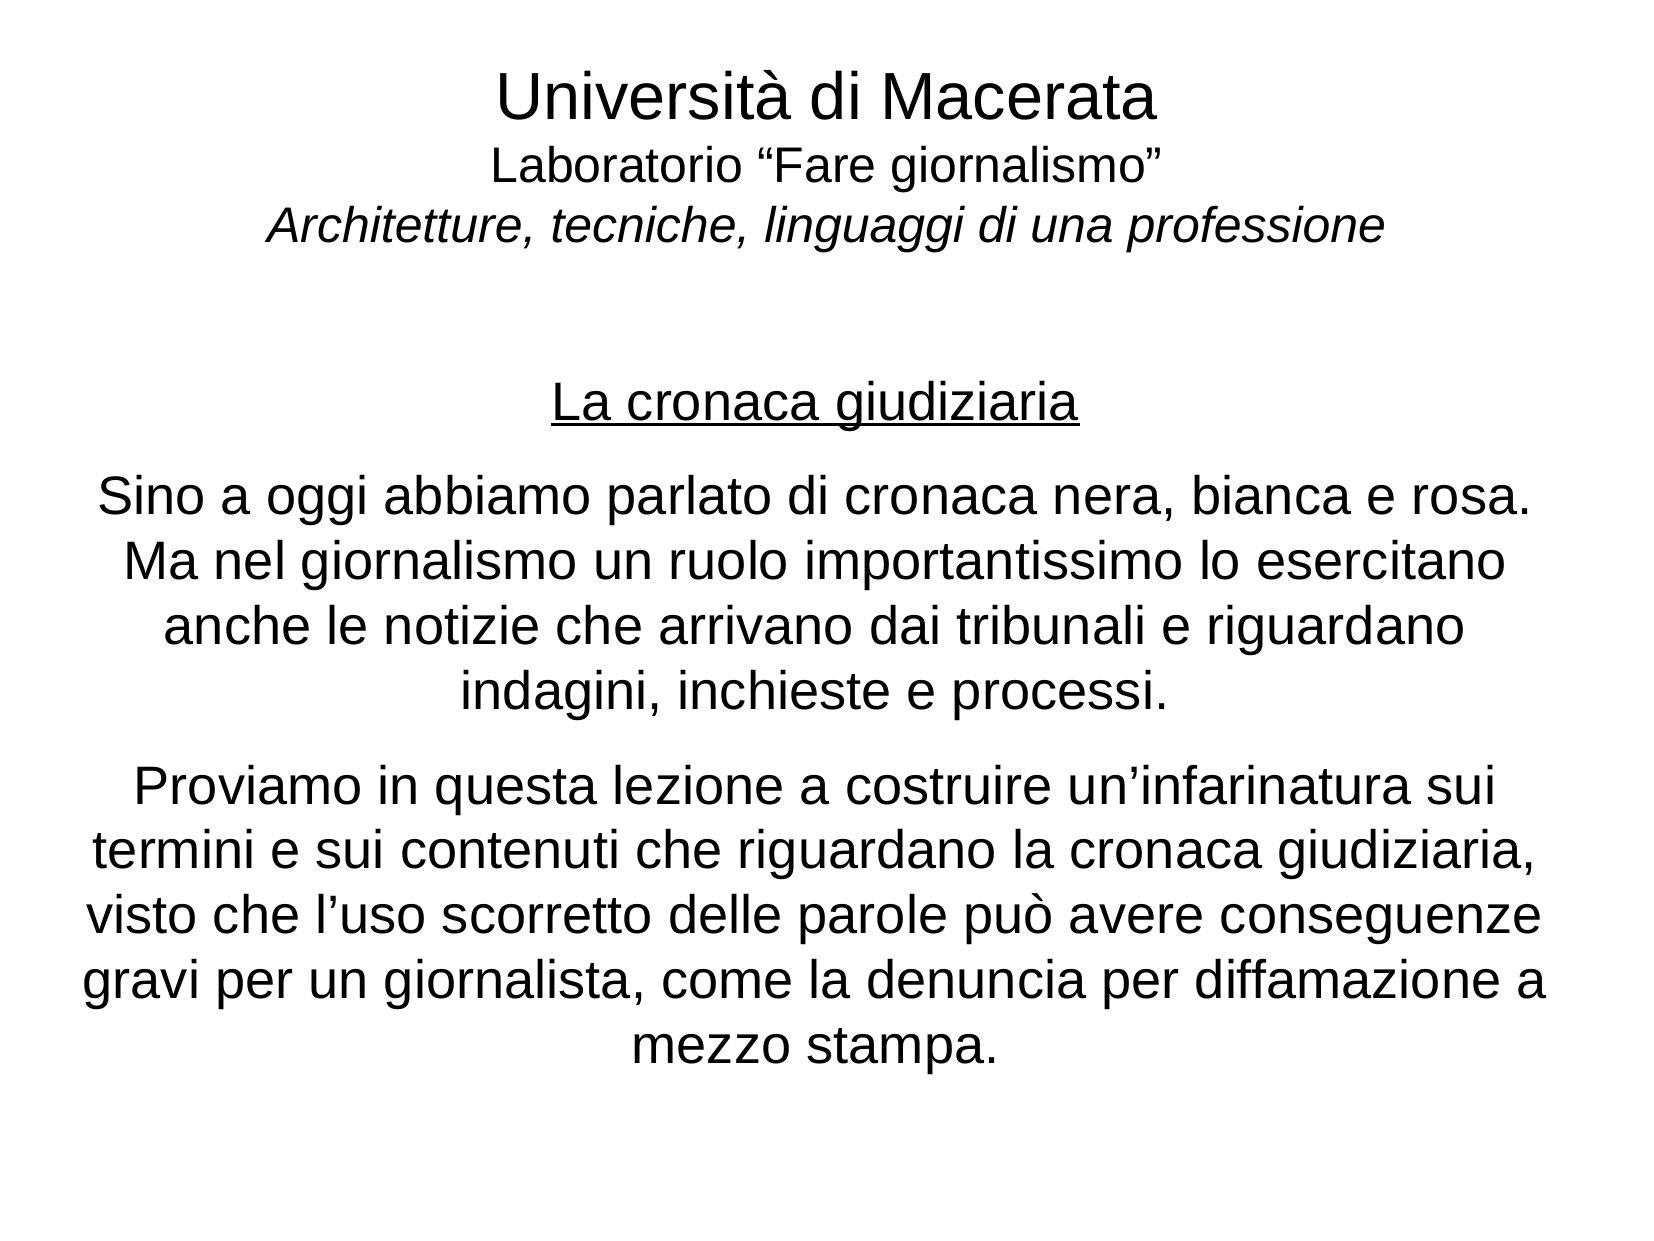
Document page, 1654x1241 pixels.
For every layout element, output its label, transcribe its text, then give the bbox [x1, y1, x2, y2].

subtitle La cronaca giudiziaria Sino a oggi abbiamo parlato di cronaca nera, bianca e rosa. Ma nel giornalismo un ruolo importantissimo lo esercitano anche le notizie che arrivano dai tribunali e riguardano indagini, inchieste e processi. Proviamo in questa lezione a costruire un’infarinatura sui termini e sui contenuti che riguardano la cronaca giudiziaria, visto che l’uso scorretto delle parole può avere conseguenze gravi per un giornalista, come la denuncia per diffamazione a mezzo stampa. [82, 291, 1571, 1235]
title Università di Macerata Laboratorio “Fare giornalismo” Architetture, tecniche, linguaggi di una professione [82, 49, 1571, 257]
